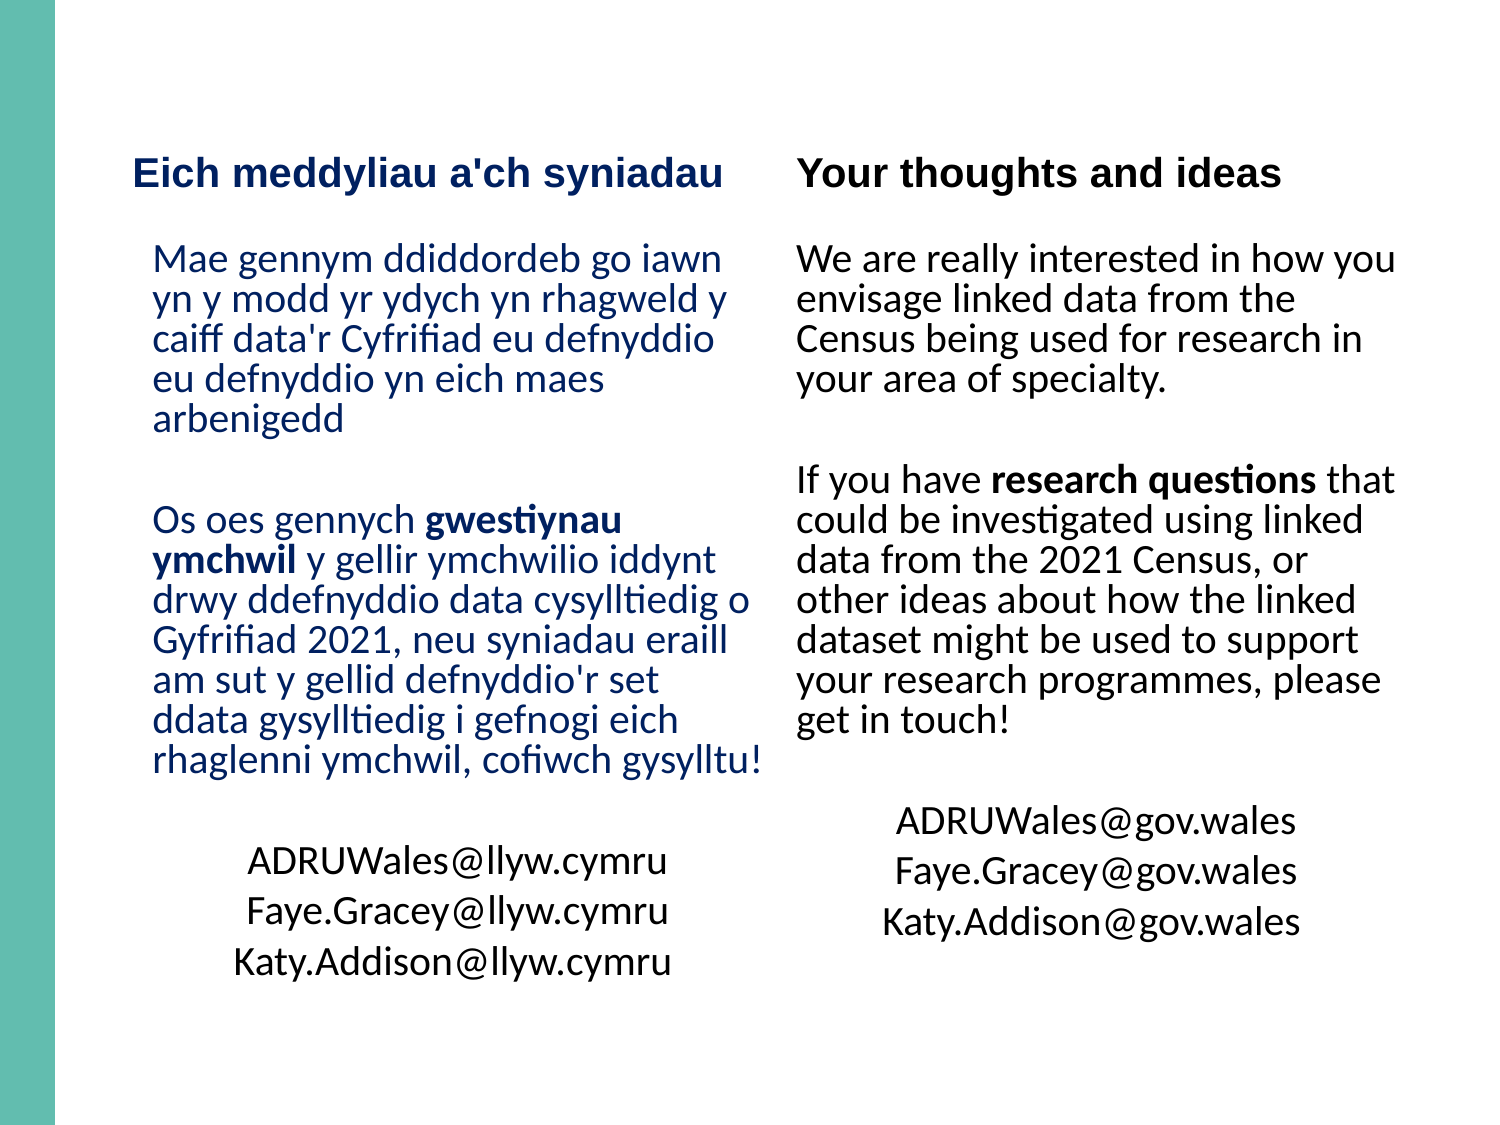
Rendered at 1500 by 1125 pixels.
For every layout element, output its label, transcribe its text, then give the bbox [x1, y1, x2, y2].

list We are really interested in how you envisage linked data from the Census being used for research in your area of specialty. If you have research questions that could be investigated using linked data from the 2021 Census, or other ideas about how the linked dataset might be used to support your research programmes, please get in touch! ADRUWales@gov.wales Faye.Gracey@gov.wales Katy.Addison@gov.wales [782, 233, 1426, 1005]
text_box Mae gennym ddiddordeb go iawn yn y modd yr ydych yn rhagweld y caiff data'r Cyfrifiad eu defnyddio eu defnyddio yn eich maes arbenigedd Os oes gennych gwestiynau ymchwil y gellir ymchwilio iddynt drwy ddefnyddio data cysylltiedig o Gyfrifiad 2021, neu syniadau eraill am sut y gellid defnyddio'r set ddata gysylltiedig i gefnogi eich rhaglenni ymchwil, cofiwch gysylltu! ADRUWales@llyw.cymru Faye.Gracey@llyw.cymru Katy.Addison@llyw.cymru [137, 232, 782, 1005]
text_box Eich meddyliau a'ch syniadau [106, 108, 751, 233]
title Your thoughts and ideas [781, 108, 1426, 233]
